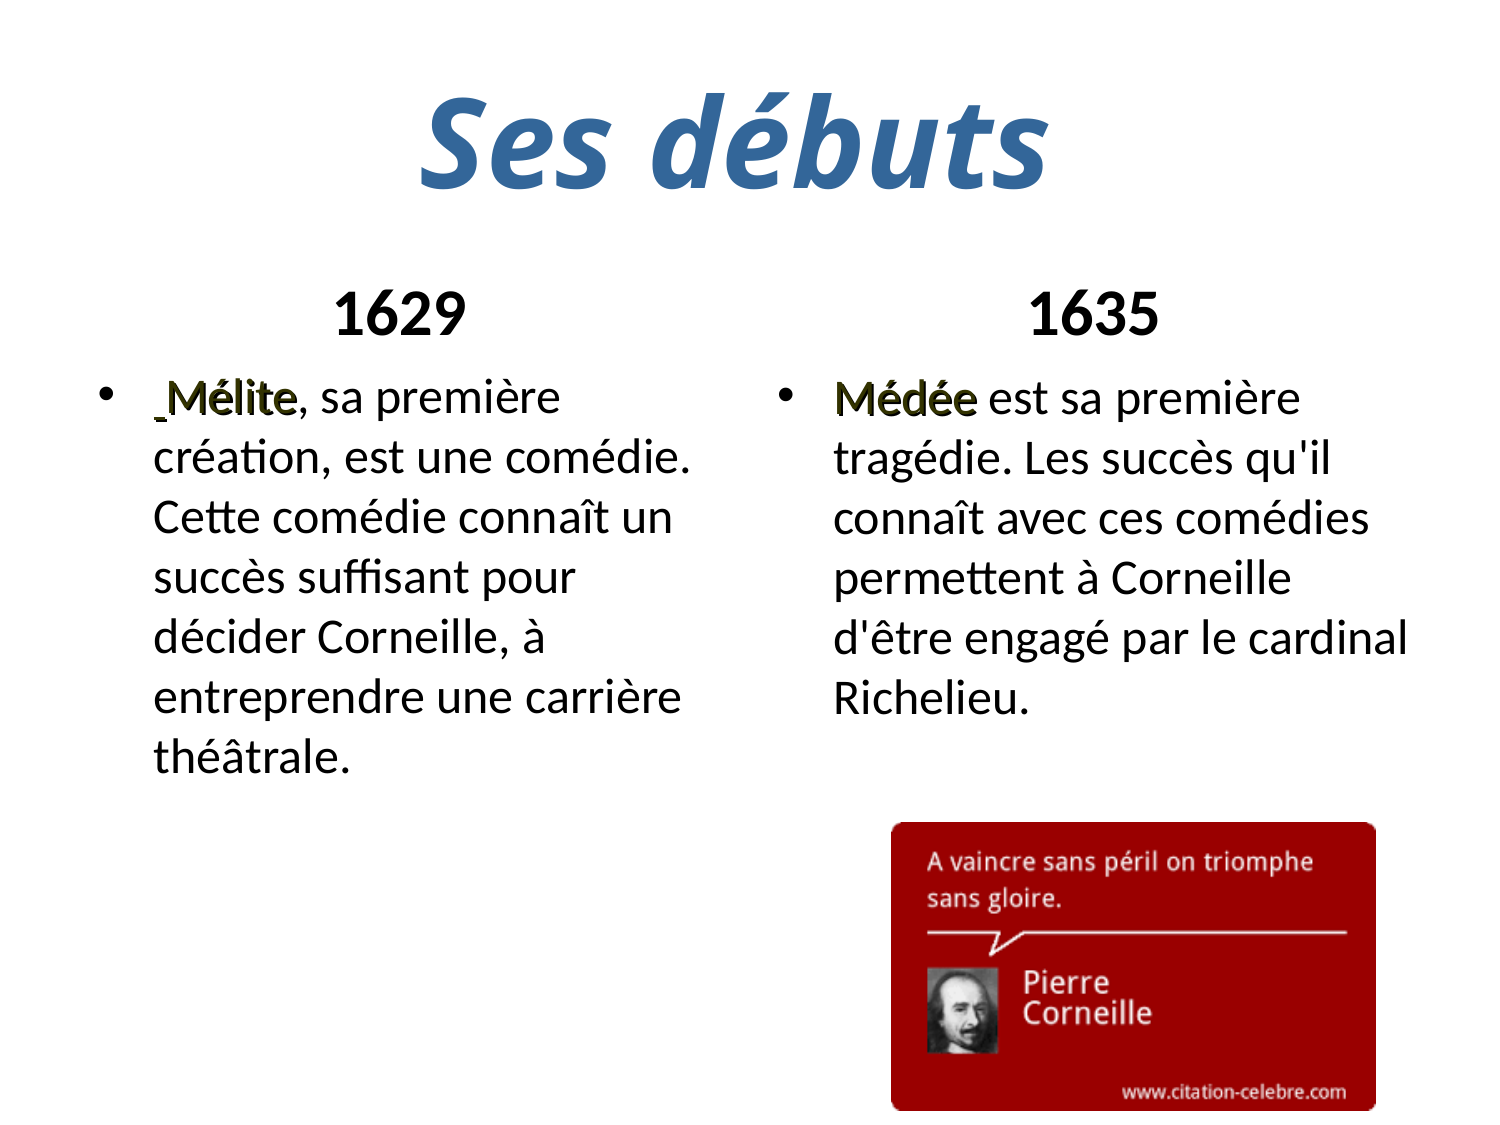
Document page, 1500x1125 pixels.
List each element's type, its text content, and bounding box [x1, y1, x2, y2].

list Mélite, sa première création, est une comédie. Cette comédie connaît un succès suffisant pour décider Corneille, à entreprendre une carrière théâtrale. [82, 355, 746, 1004]
picture [891, 822, 1376, 1111]
list 1629 [75, 251, 738, 357]
title Ses débuts [75, 45, 1425, 233]
list 1635 [761, 251, 1425, 356]
list Médée est sa première tragédie. Les succès qu'il connaît avec ces comédies permettent à Corneille d'être engagé par le cardinal Richelieu. [761, 356, 1425, 1005]
